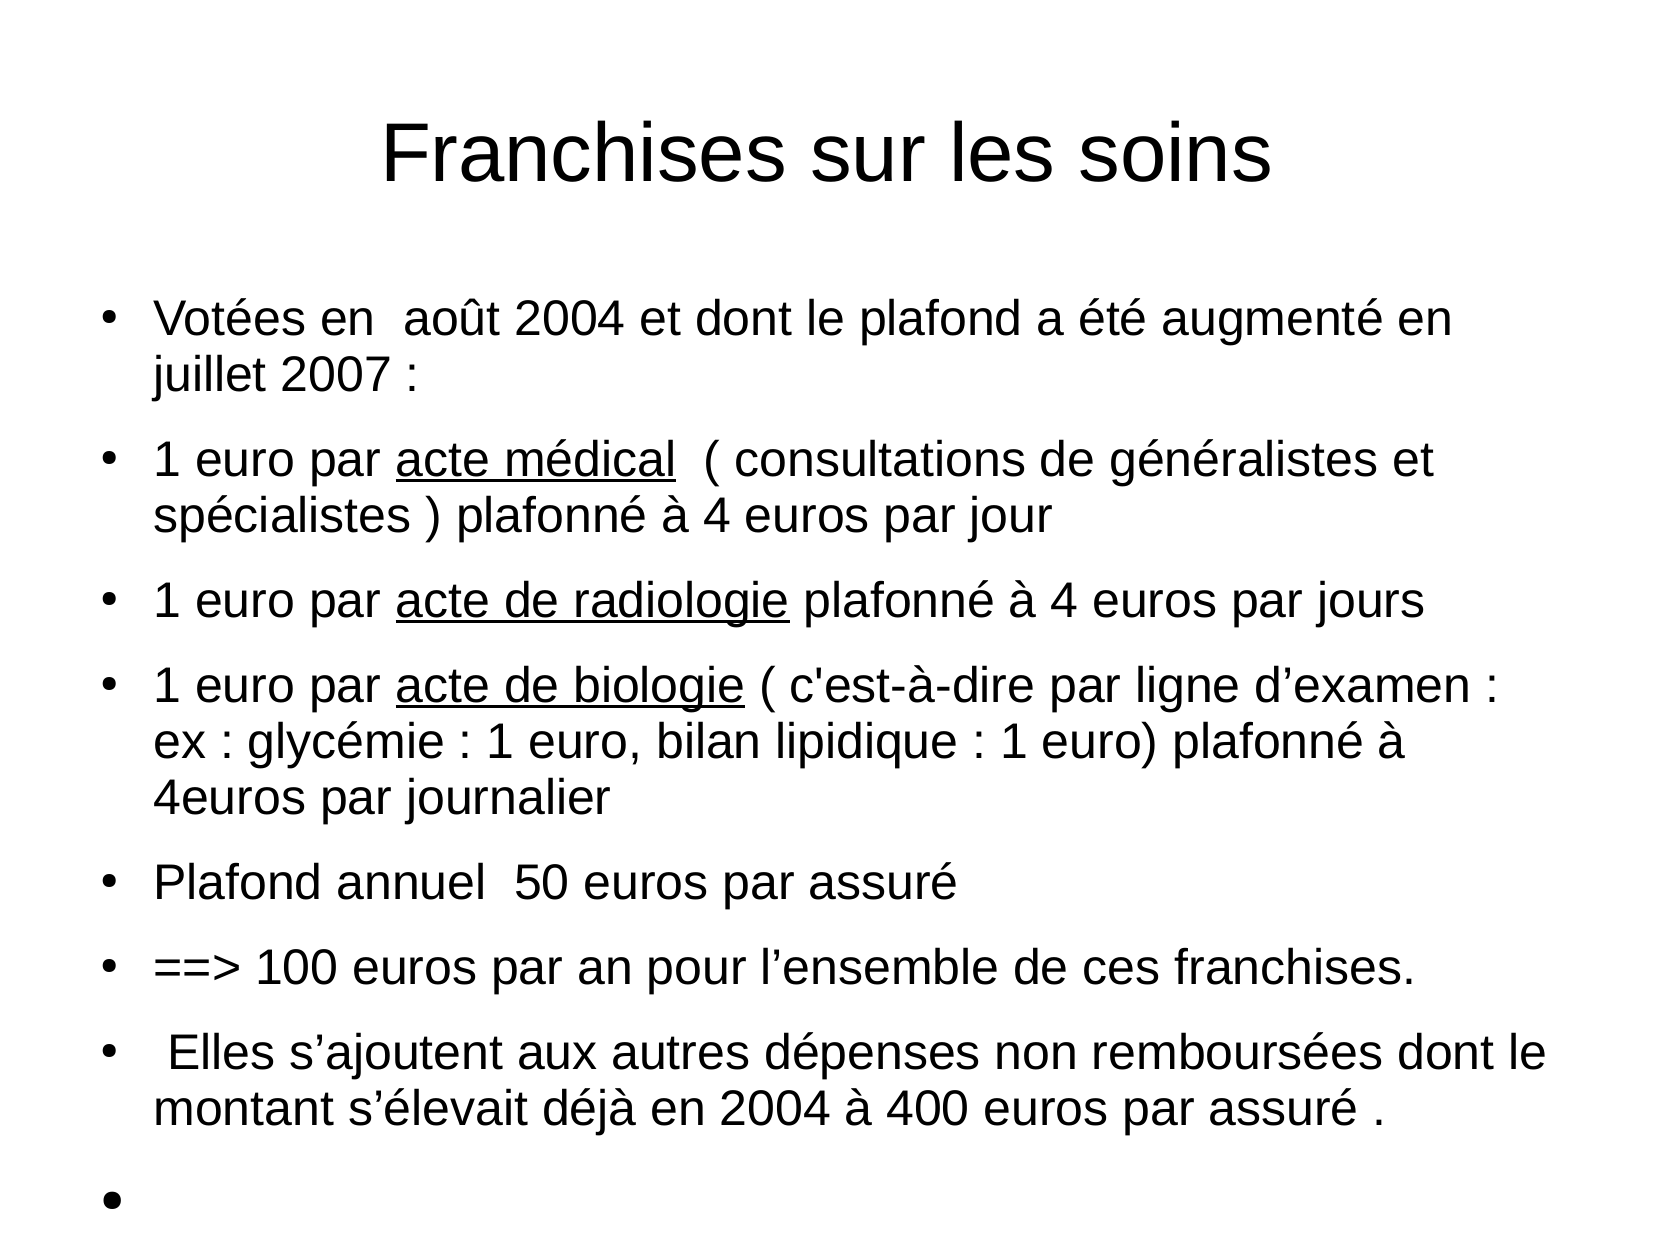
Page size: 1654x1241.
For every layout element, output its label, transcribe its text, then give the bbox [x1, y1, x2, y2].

title Franchises sur les soins [82, 49, 1571, 257]
list Votées en août 2004 et dont le plafond a été augmenté en juillet 2007 : 1 euro par acte médical ( consultations de généralistes et spécialistes ) plafonné à 4 euros par jour 1 euro par acte de radiologie plafonné à 4 euros par jours 1 euro par acte de biologie ( c'est-à-dire par ligne d’examen : ex : glycémie : 1 euro, bilan lipidique : 1 euro) plafonné à 4euros par journalier Plafond annuel 50 euros par assuré ==> 100 euros par an pour l’ensemble de ces franchises. Elles s’ajoutent aux autres dépenses non remboursées dont le montant s’élevait déjà en 2004 à 400 euros par assuré . [82, 290, 1571, 1241]
